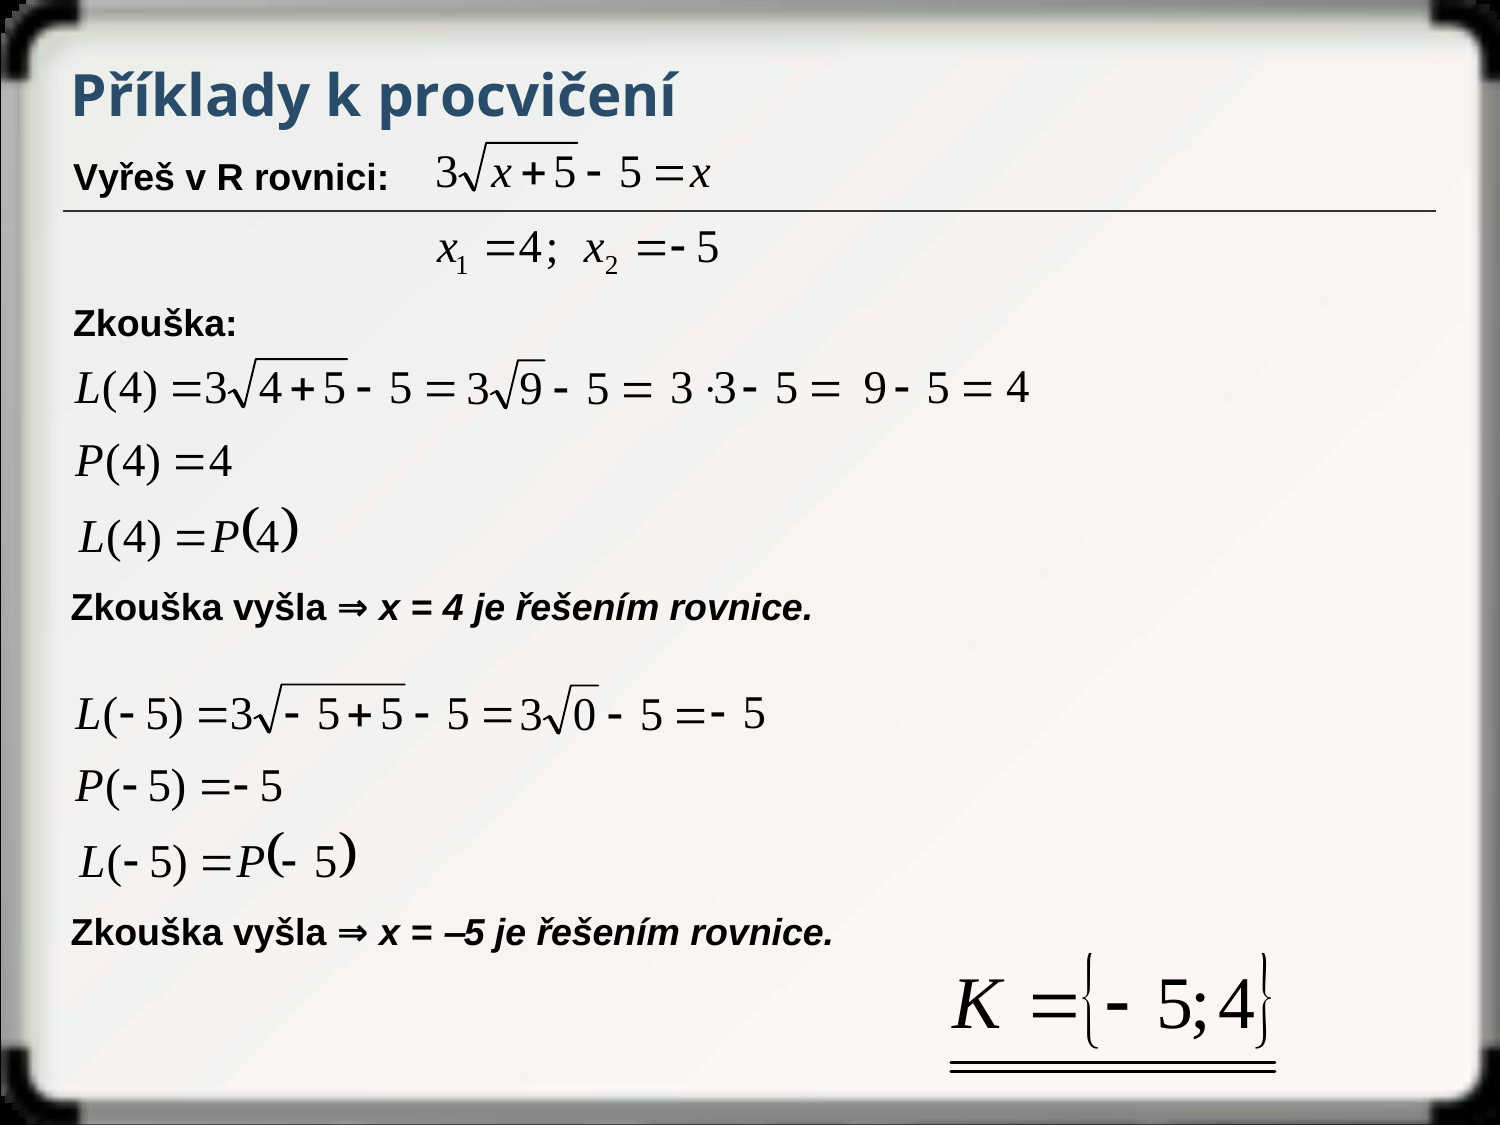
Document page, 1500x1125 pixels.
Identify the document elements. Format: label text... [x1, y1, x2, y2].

chart [70, 505, 302, 558]
chart [429, 132, 721, 203]
text_box Zkouška vyšla ⇒ x = 4 je řešením rovnice. [55, 558, 851, 654]
chart [460, 369, 653, 421]
chart [857, 360, 995, 416]
chart [998, 369, 1039, 410]
chart [66, 369, 455, 424]
chart [427, 215, 728, 283]
picture [0, 0, 1500, 1125]
text_box Vyřeš v R rovnici: [58, 128, 1410, 223]
text_box Příklady k procvičení [55, 54, 1391, 149]
chart [938, 953, 1290, 1090]
text_box Zkouška vyšla ⇒ x = ‒5 je řešením rovnice. [55, 883, 851, 979]
chart [66, 758, 290, 821]
chart [66, 433, 239, 496]
text_box Zkouška: [58, 274, 1410, 369]
chart [66, 674, 774, 749]
chart [664, 360, 841, 416]
chart [70, 830, 358, 883]
